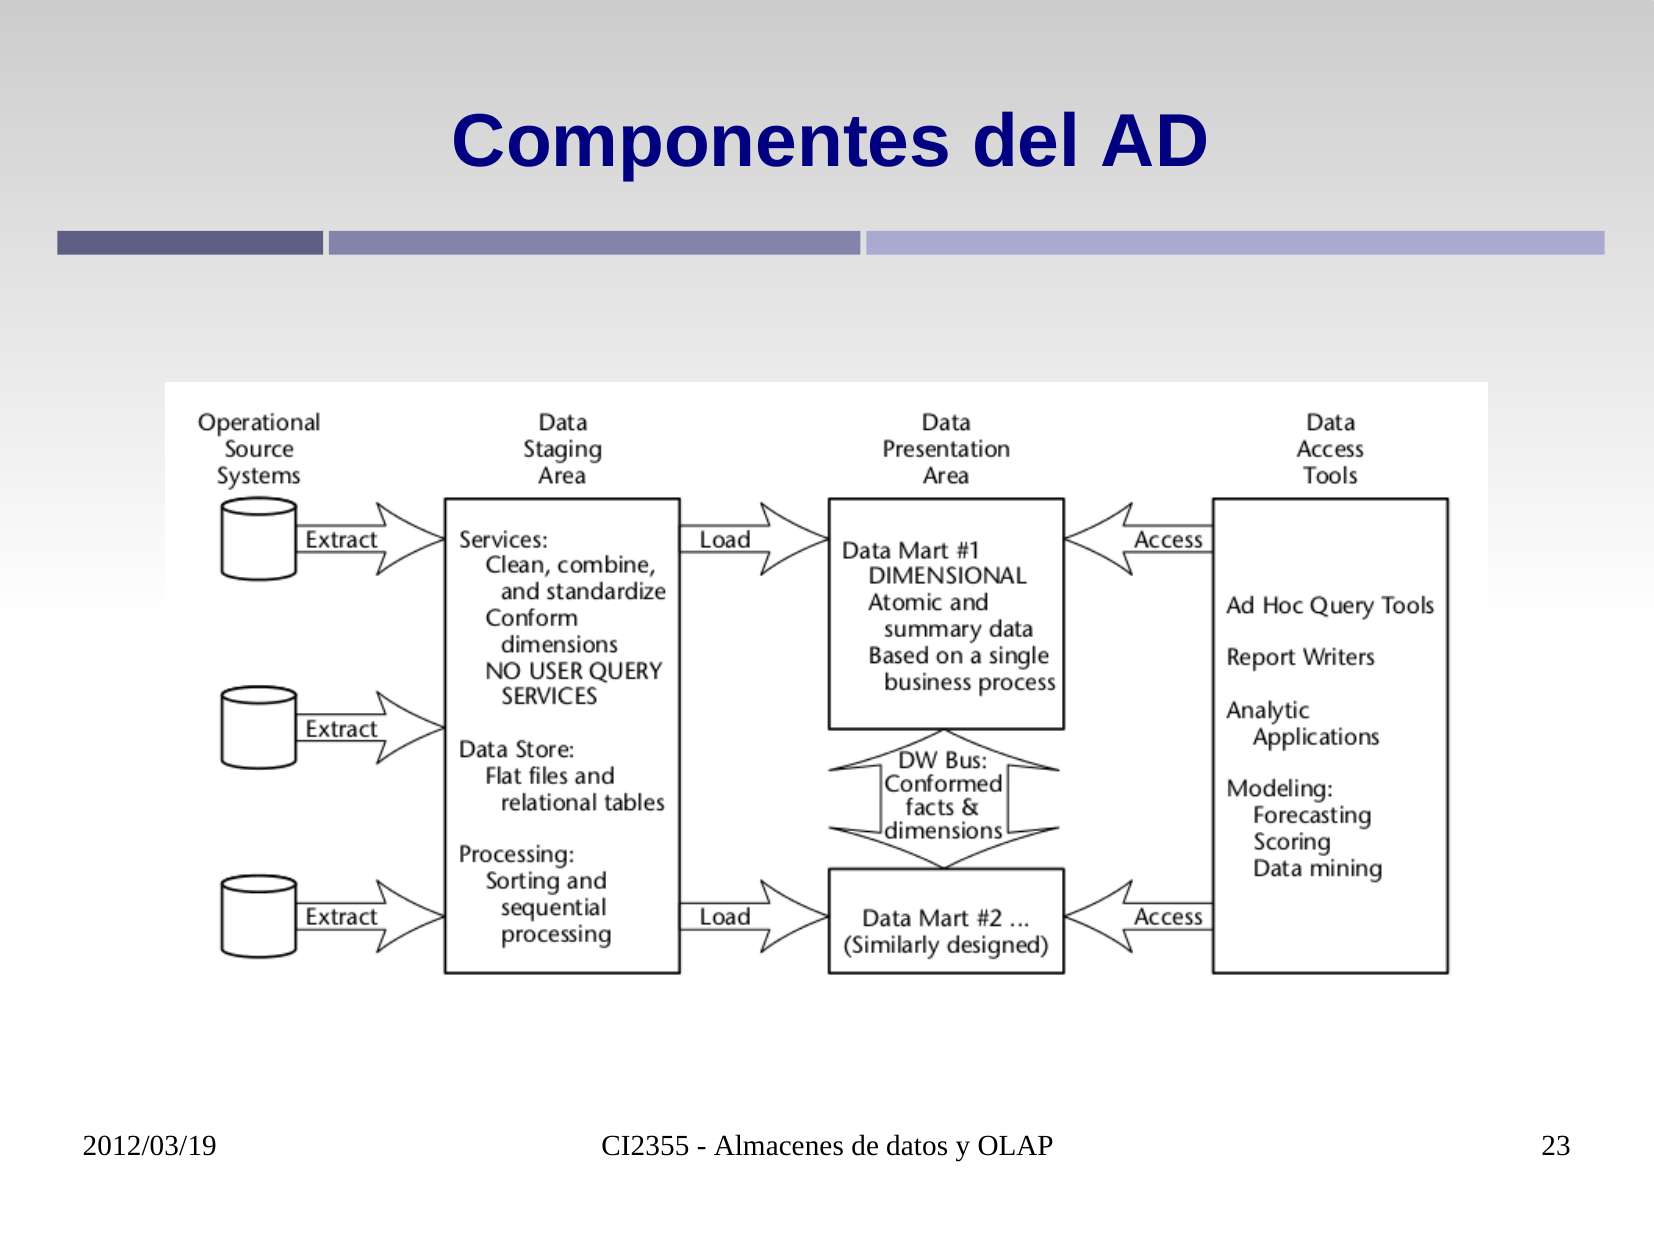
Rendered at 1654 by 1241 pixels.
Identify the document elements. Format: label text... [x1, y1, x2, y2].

picture [165, 382, 1488, 989]
title Componentes del AD [86, 55, 1576, 226]
